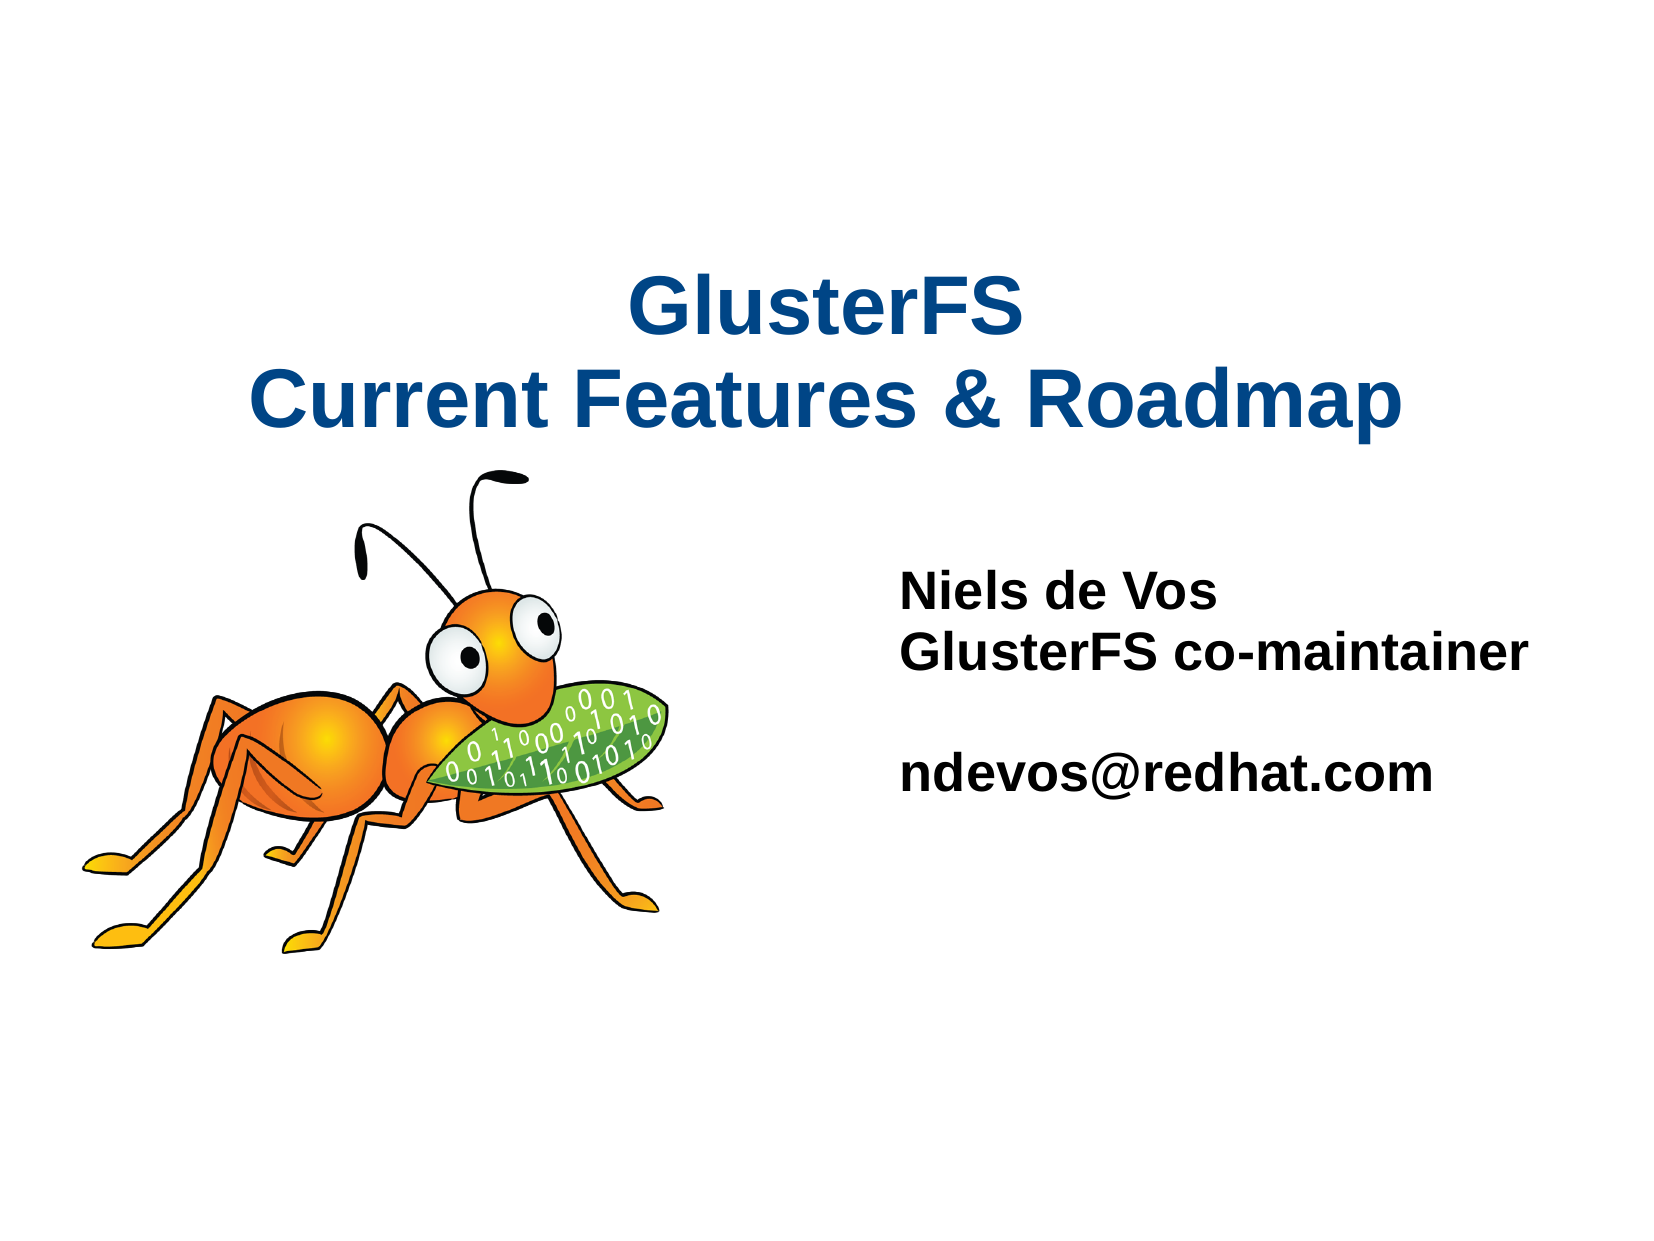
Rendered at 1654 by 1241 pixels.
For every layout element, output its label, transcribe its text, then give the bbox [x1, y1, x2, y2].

subtitle GlusterFS Current Features & Roadmap [82, 259, 1571, 446]
text_box Niels de Vos GlusterFS co-maintainer ndevos@redhat.com [885, 553, 1591, 932]
picture [74, 464, 676, 961]
